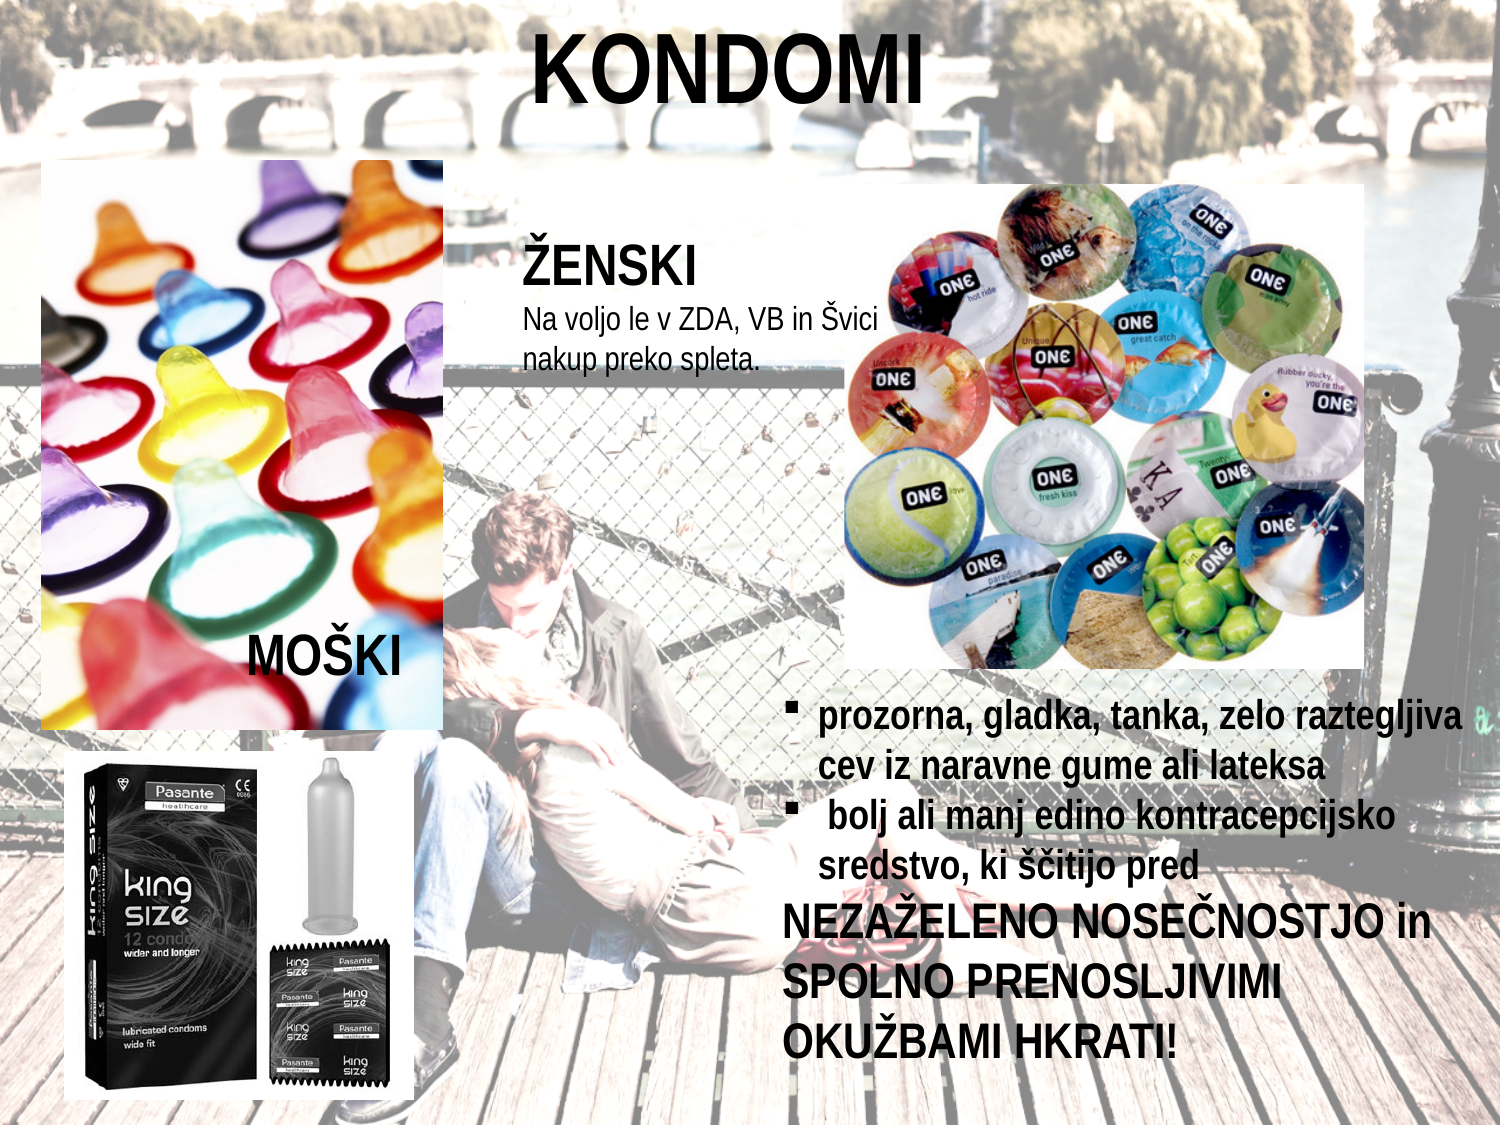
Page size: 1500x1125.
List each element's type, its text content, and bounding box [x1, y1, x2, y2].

title KONDOMI [53, 0, 1404, 128]
text_box ŽENSKI Na voljo le v ZDA, VB in Švici nakup preko spleta. [507, 220, 902, 385]
text_box prozorna, gladka, tanka, zelo raztegljiva cev iz naravne gume ali lateksa bolj ali manj edino kontracepcijsko sredstvo, ki ščitijo pred NEZAŽELENO NOSEČNOSTJO in SPOLNO PRENOSLJIVIMI OKUŽBAMI HKRATI! [767, 680, 1500, 1076]
picture [0, 0, 1500, 1125]
text_box MOŠKI [231, 609, 418, 695]
